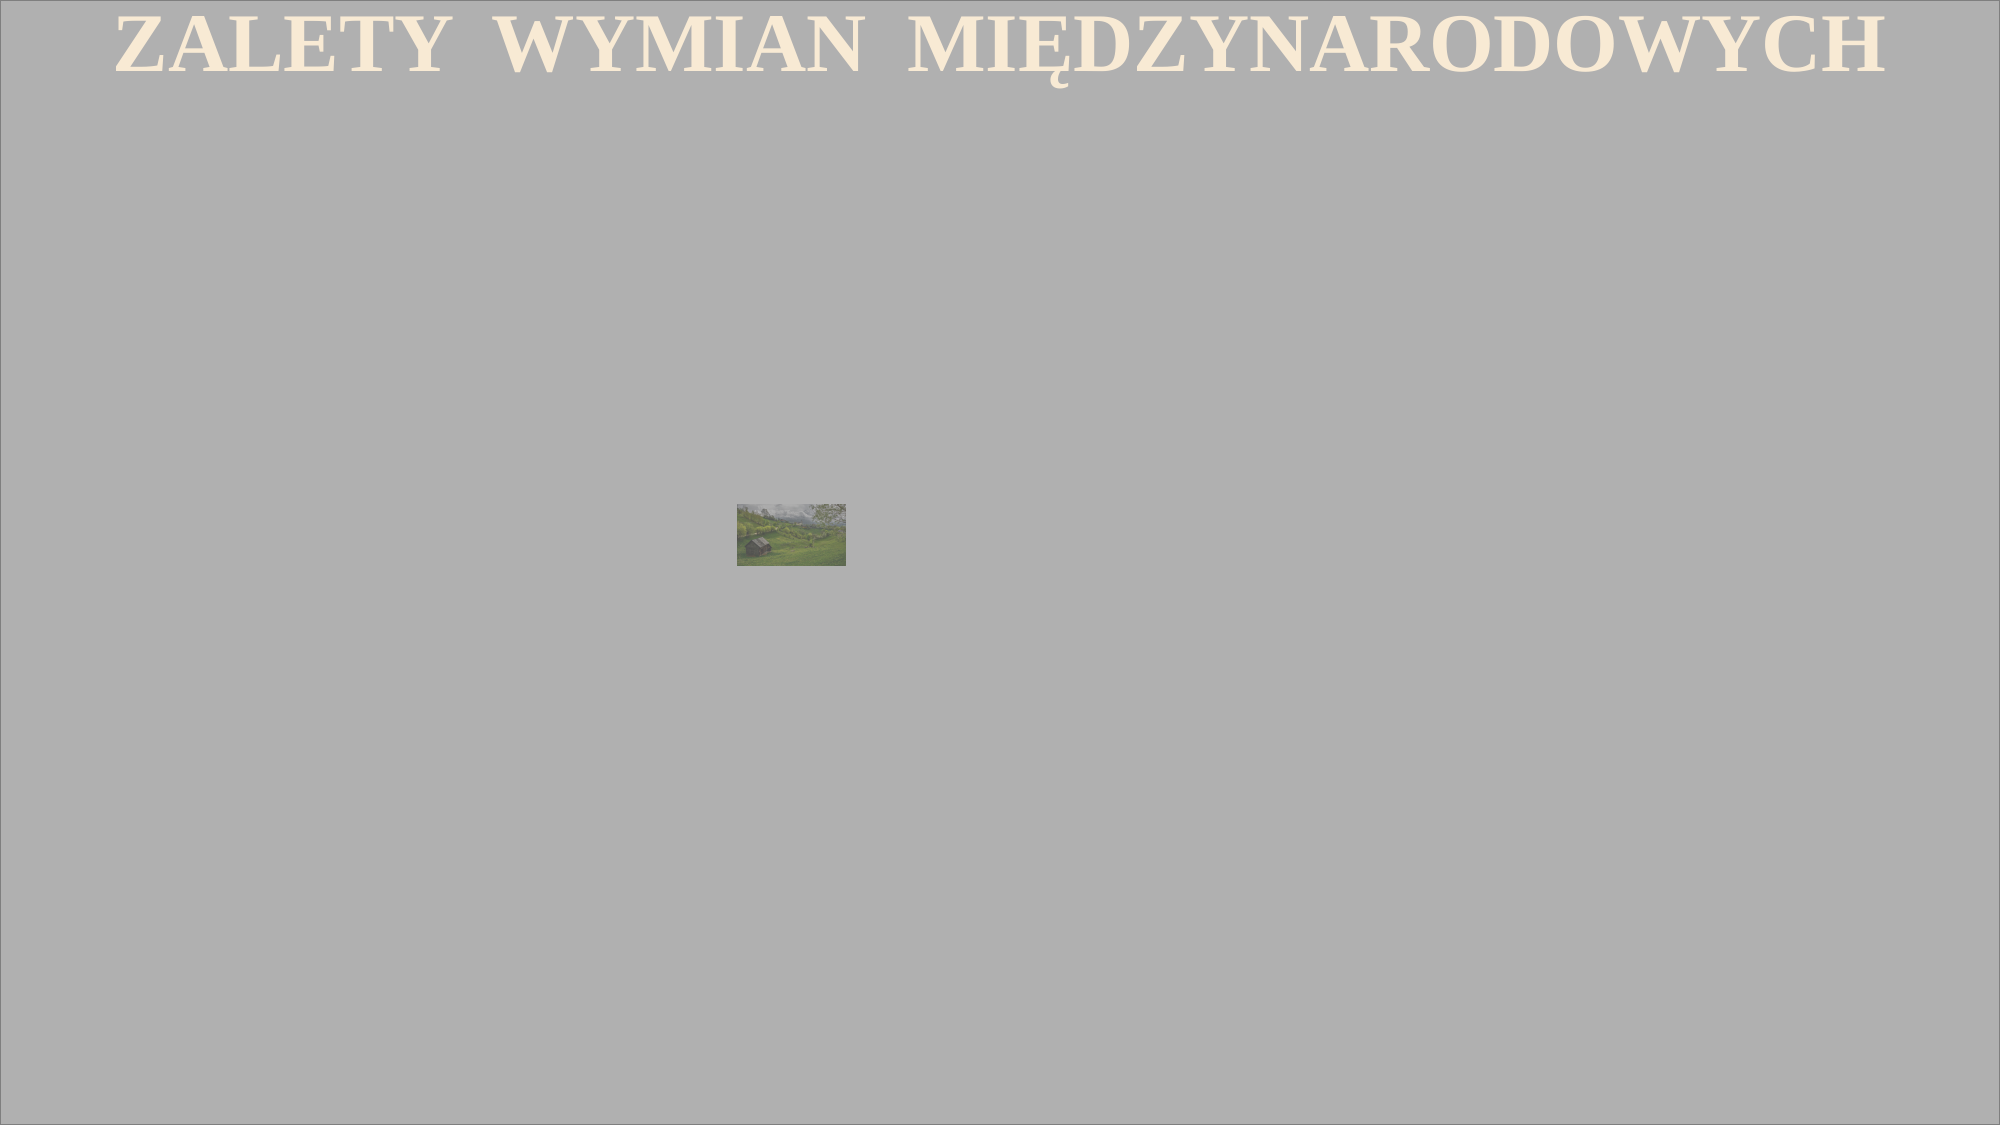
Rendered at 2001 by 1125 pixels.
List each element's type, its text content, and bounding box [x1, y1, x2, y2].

title ZALETY Wymian MIĘDZYNARODOWYCH [0, 455, 2000, 541]
